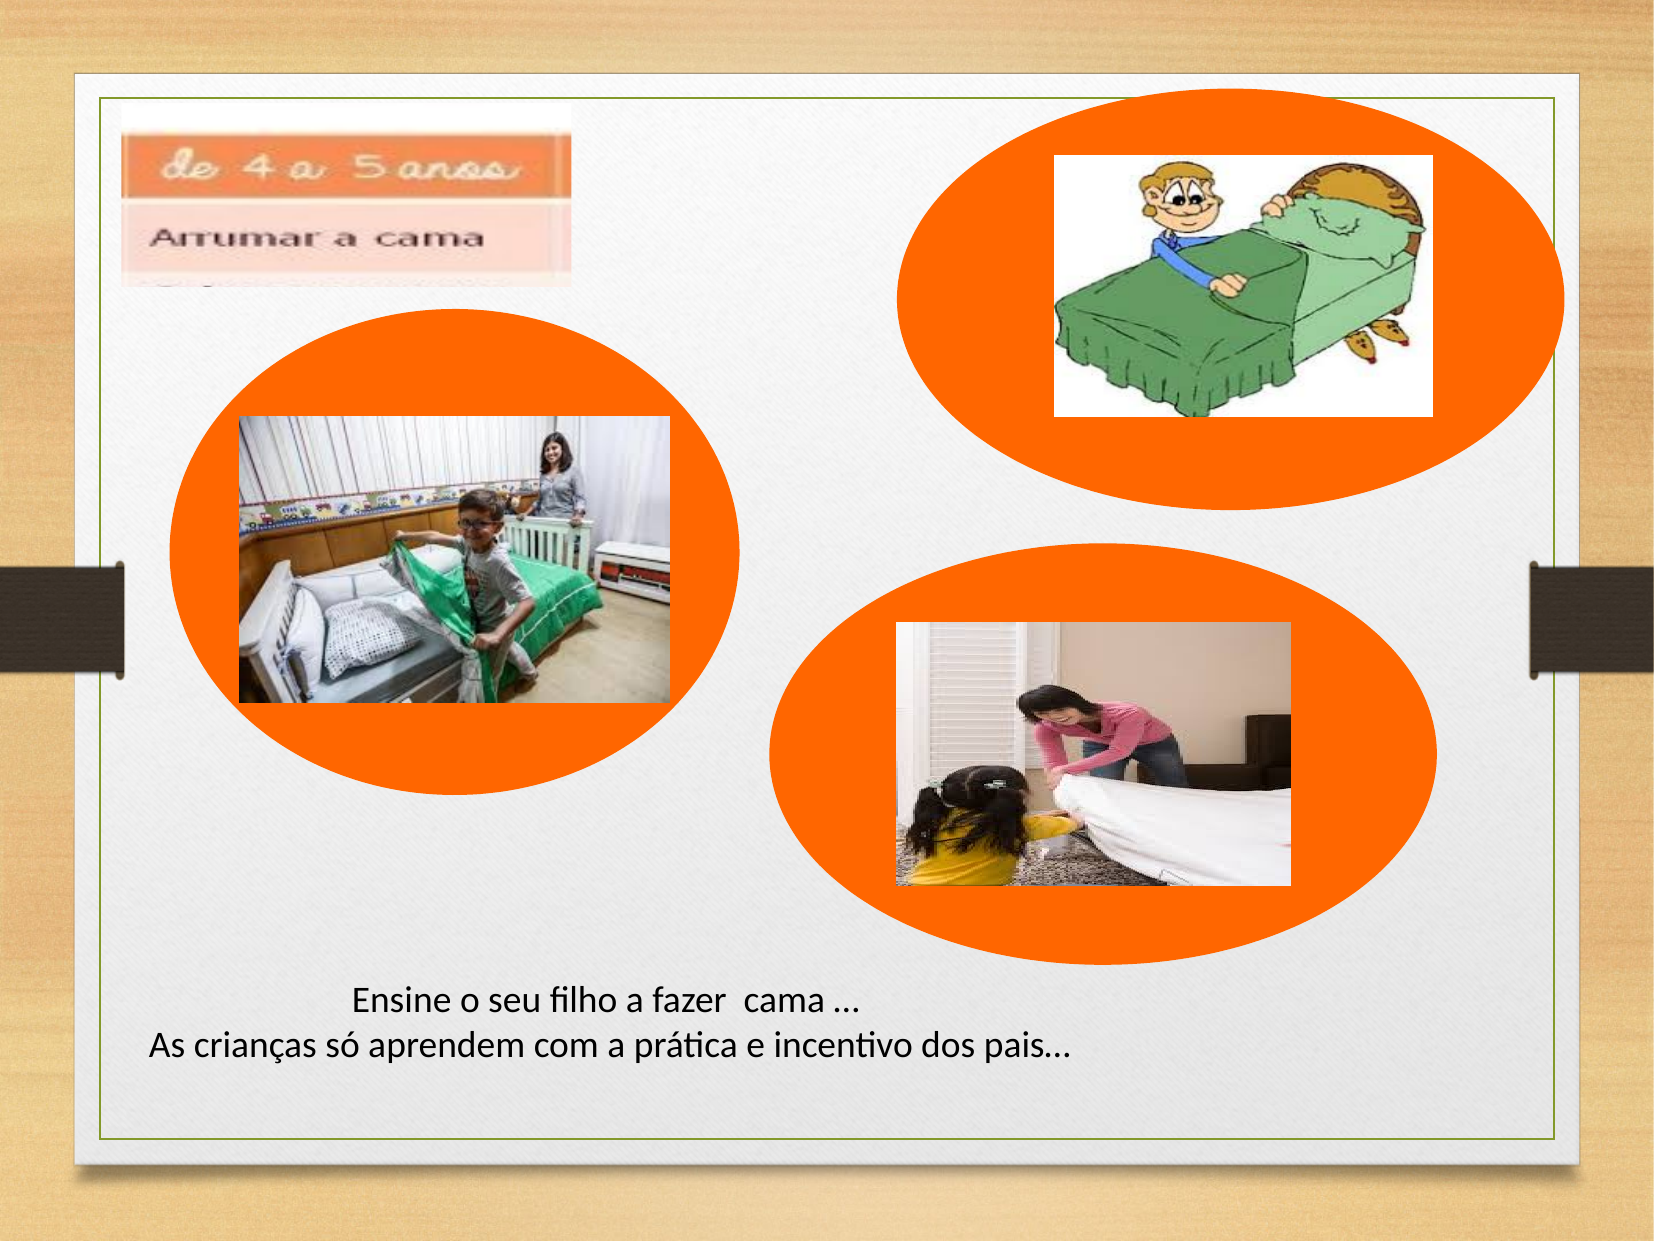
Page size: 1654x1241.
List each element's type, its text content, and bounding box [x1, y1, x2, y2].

picture [1054, 156, 1433, 417]
picture [121, 103, 572, 287]
picture [239, 416, 670, 703]
text_box [769, 543, 1437, 963]
text_box Ensine o seu filho a fazer cama … As crianças só aprendem com a prática e incentivo dos pais… [71, 900, 1149, 1141]
text_box [169, 308, 740, 796]
picture [896, 622, 1291, 886]
text_box [896, 88, 1565, 511]
